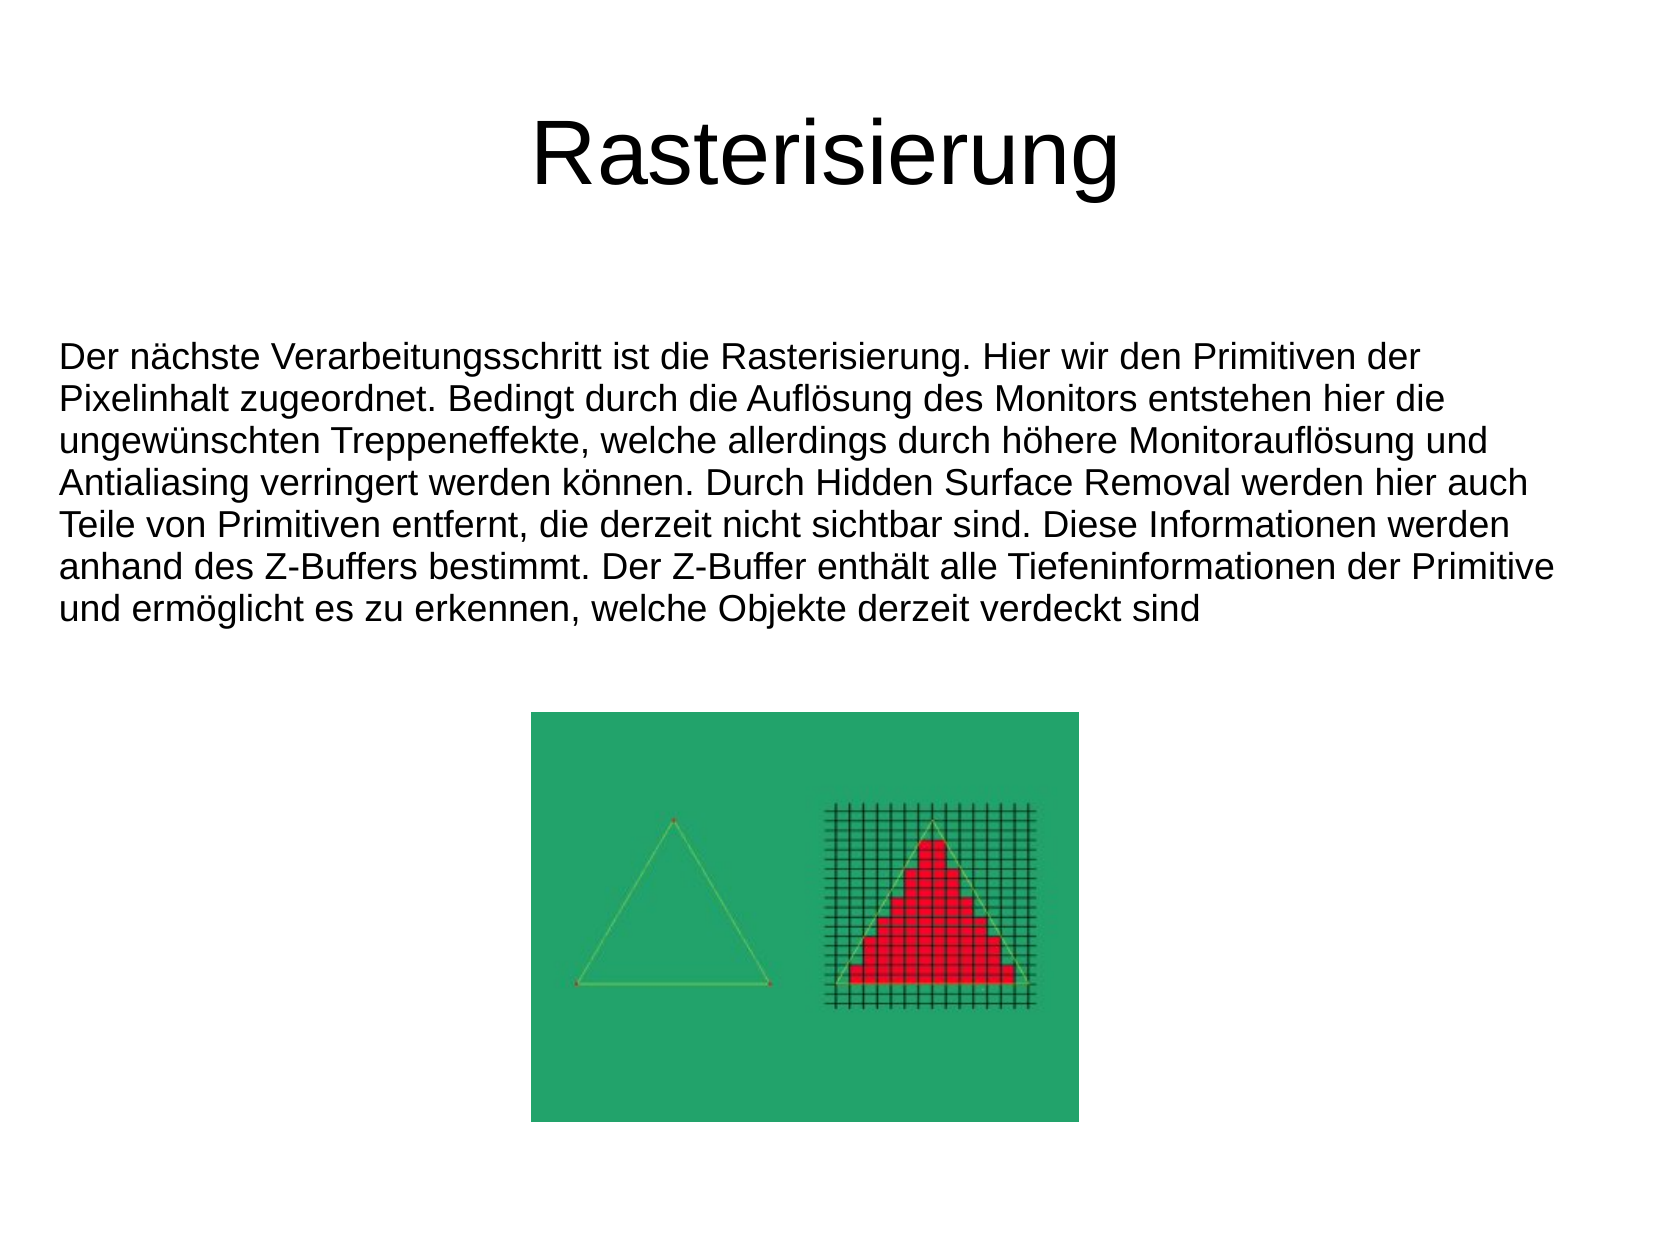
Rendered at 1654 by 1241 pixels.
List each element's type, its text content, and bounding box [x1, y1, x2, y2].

picture [531, 712, 1079, 1123]
subtitle Der nächste Verarbeitungsschritt ist die Rasterisierung. Hier wir den Primitiven der Pixelinhalt zugeordnet. Bedingt durch die Auflösung des Monitors entstehen hier die ungewünschten Treppeneffekte, welche allerdings durch höhere Monitorauflösung und Antialiasing verringert werden können. Durch Hidden Surface Removal werden hier auch Teile von Primitiven entfernt, die derzeit nicht sichtbar sind. Diese Informationen werden anhand des Z-Buffers bestimmt. Der Z-Buffer enthält alle Tiefeninformationen der Primitive und ermöglicht es zu erkennen, welche Objekte derzeit verdeckt sind [59, 0, 1571, 975]
